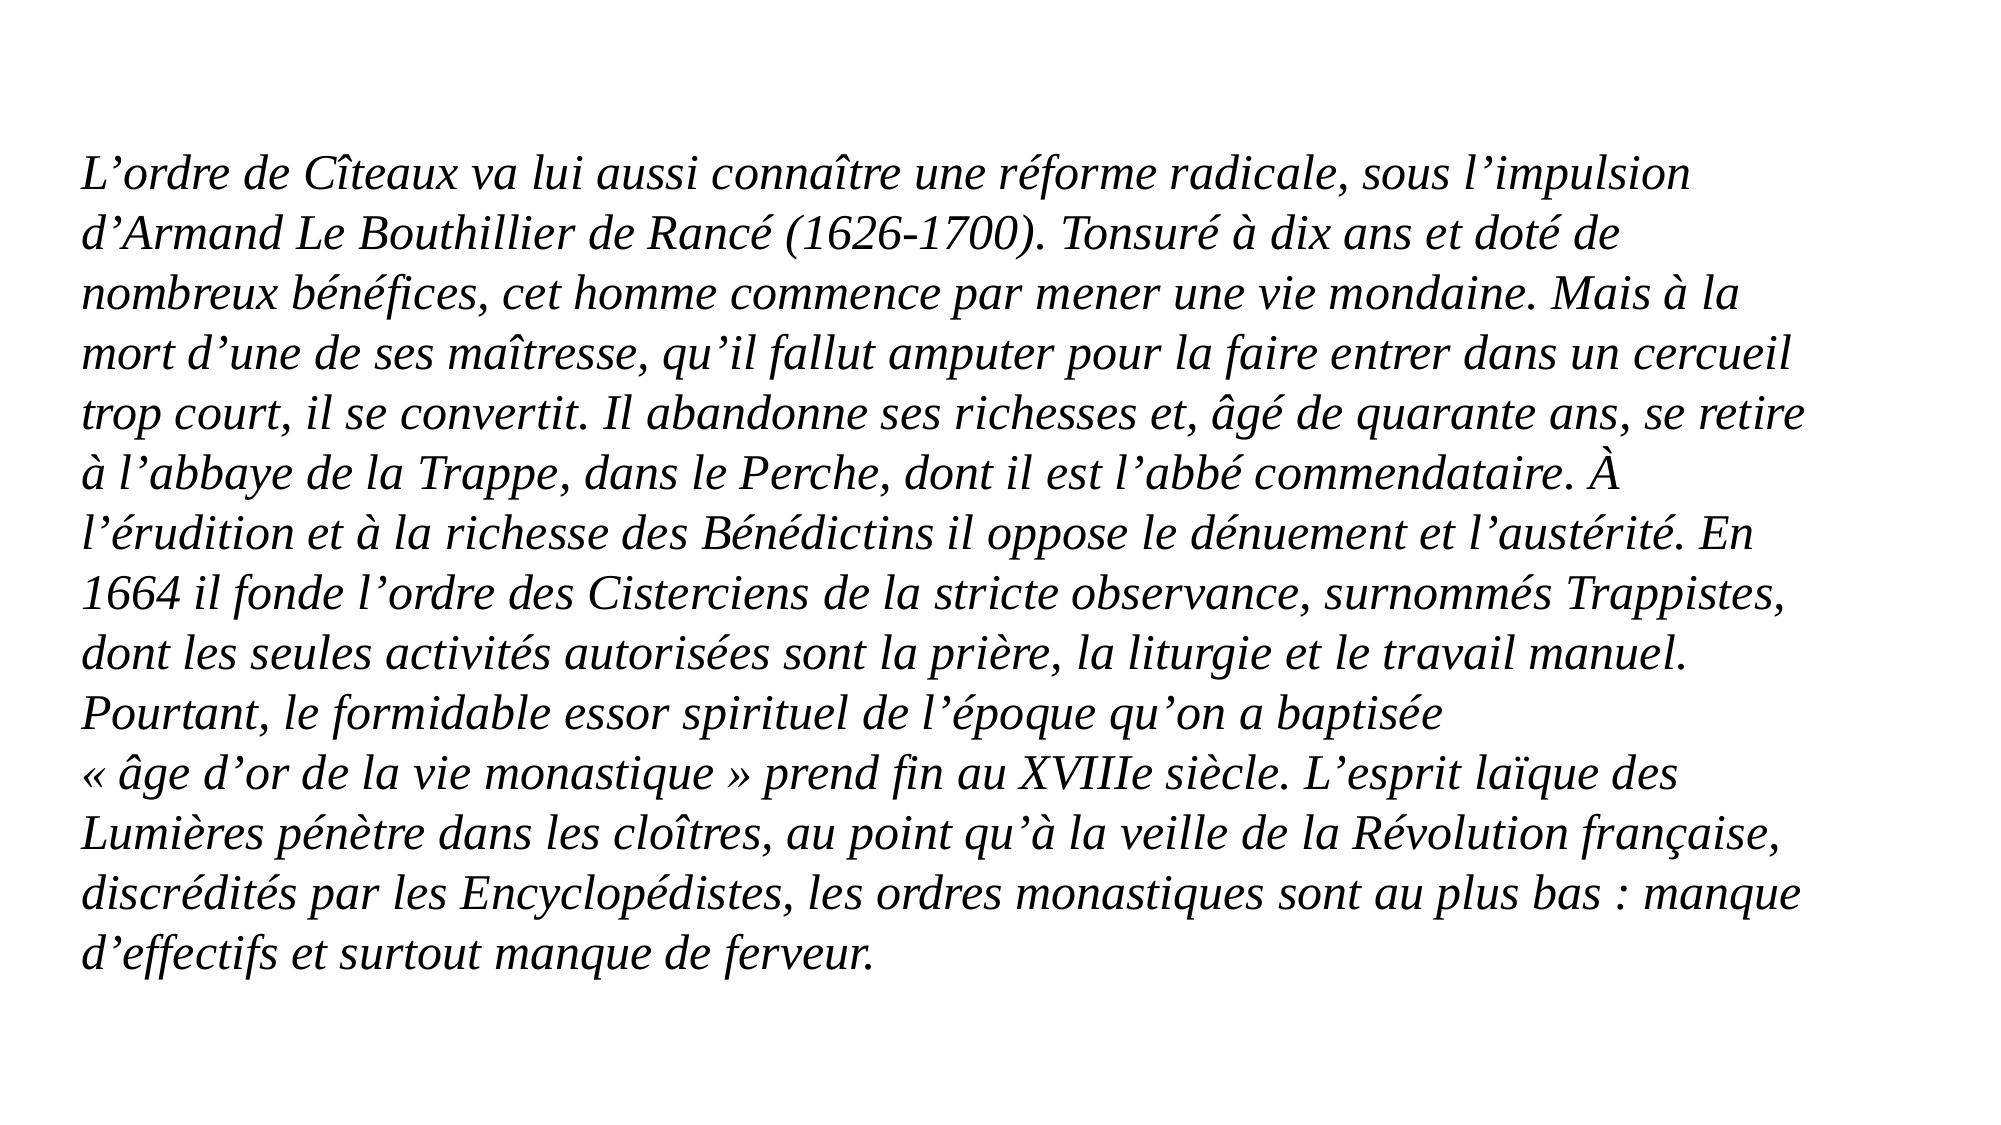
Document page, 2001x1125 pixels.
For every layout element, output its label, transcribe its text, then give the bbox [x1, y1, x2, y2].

text_box L’ordre de Cîteaux va lui aussi connaître une réforme radi­cale, sous l’impulsion d’Armand Le Bouthillier de Rancé (1626-1700). Tonsuré à dix ans et doté de nombreux béné­fices, cet homme commence par mener une vie mondaine. Mais à la mort d’une de ses maîtresse, qu’il fallut amputer pour la faire entrer dans un cercueil trop court, il se convertit. Il abandonne ses richesses et, âgé de quarante ans, se retire à l’abbaye de la Trappe, dans le Perche, dont il est l’abbé commendataire. À l’érudition et à la richesse des Bénédictins il oppose le dénuement et l’austérité. En 1664 il fonde l’ordre des Cisterciens de la stricte observance, surnommés Trappistes, dont les seules activités autorisées sont la prière, la liturgie et le travail manuel. Pourtant, le formidable essor spirituel de l’époque qu’on a baptisée « âge d’or de la vie monastique » prend fin au XVIIIe siècle. L’esprit laïque des Lumières pénètre dans les cloîtres, au point qu’à la veille de la Révolution française, discrédités par les Encyclopédistes, les ordres monastiques sont au plus bas : manque d’effectifs et surtout manque de ferveur. [66, 131, 1833, 996]
